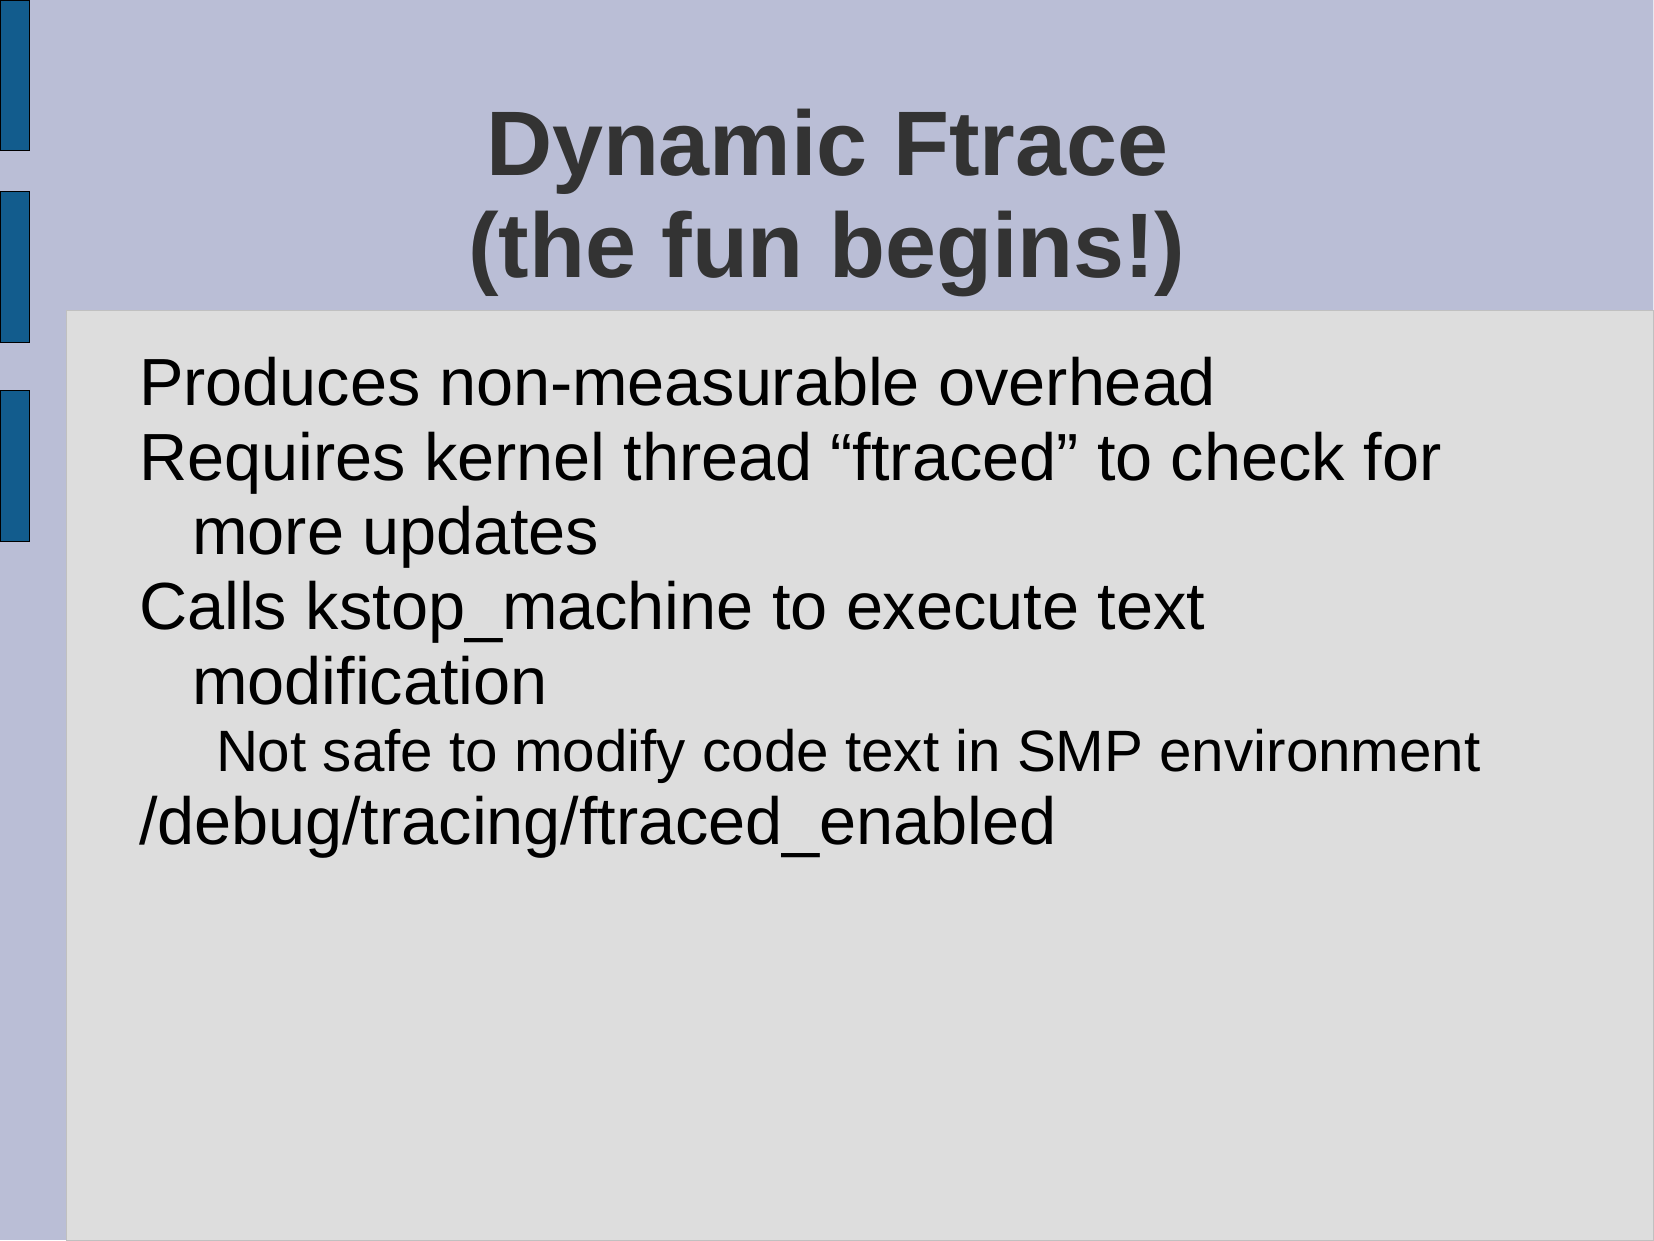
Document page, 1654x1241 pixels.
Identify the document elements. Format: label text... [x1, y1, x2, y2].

list Produces non-measurable overhead Requires kernel thread “ftraced” to check for more updates Calls kstop_machine to execute text modification Not safe to modify code text in SMP environment /debug/tracing/ftraced_enabled [121, 344, 1534, 1112]
title Dynamic Ftrace (the fun begins!) [121, 92, 1534, 298]
